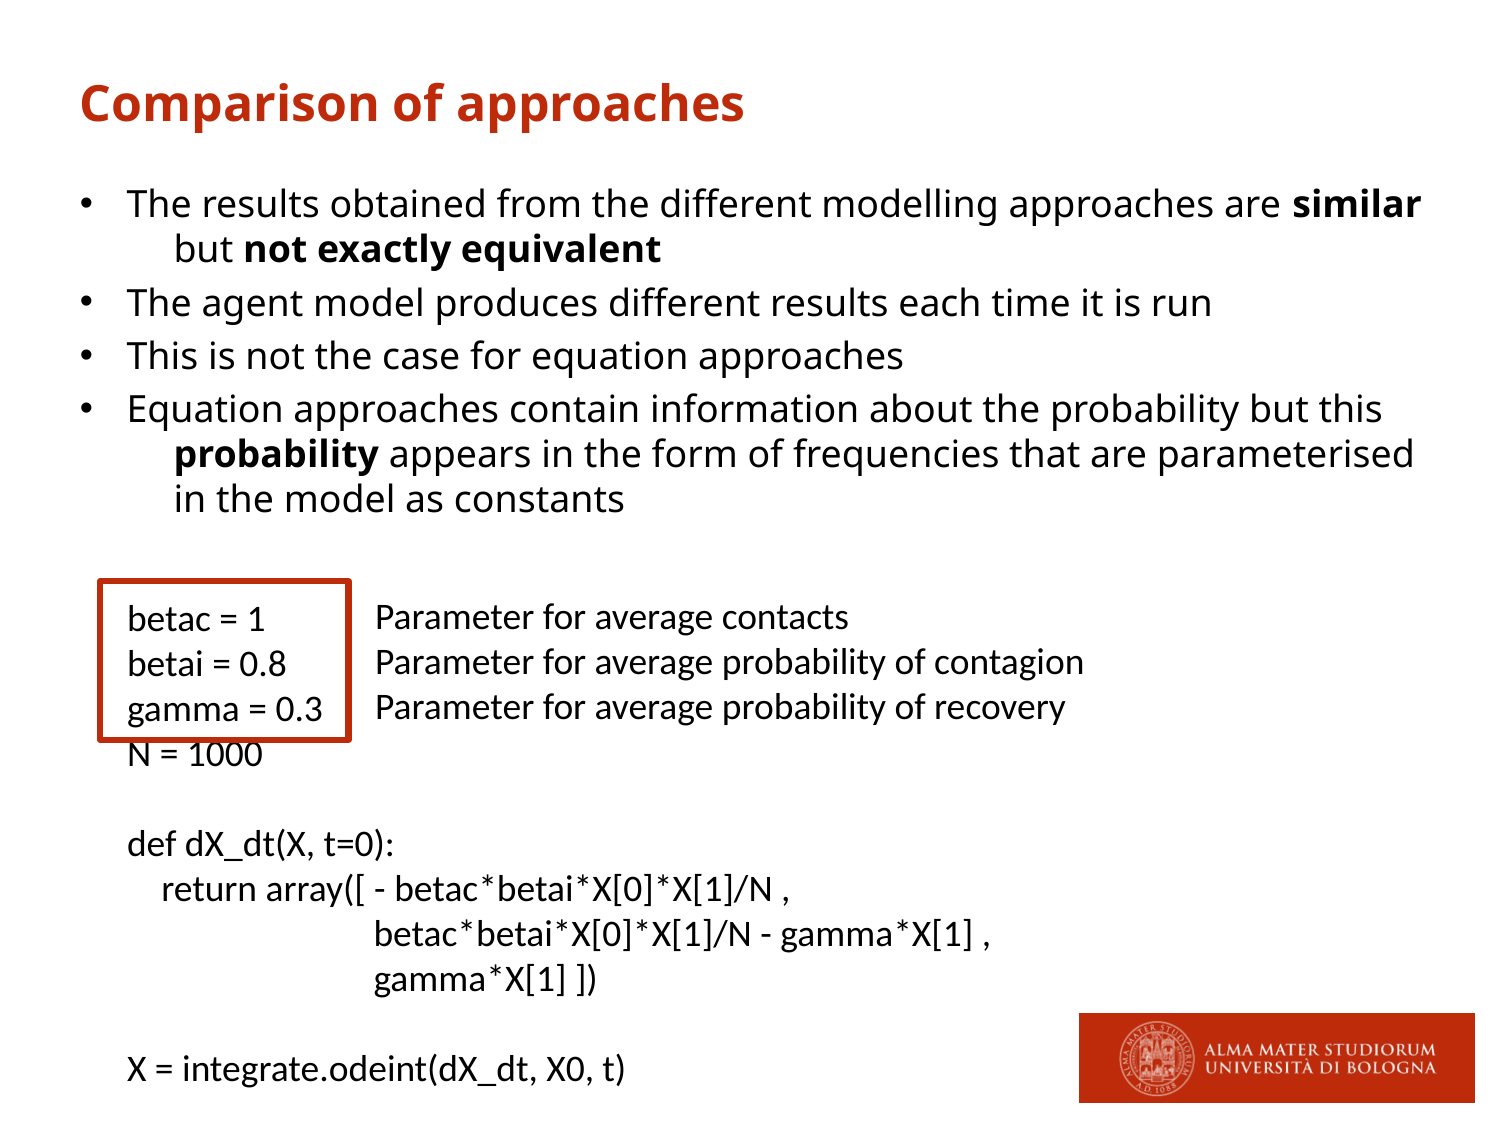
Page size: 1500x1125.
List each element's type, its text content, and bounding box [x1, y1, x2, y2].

text_box Parameter for average contacts Parameter for average probability of contagion Parameter for average probability of recovery [360, 584, 1146, 737]
text_box betac = 1 betai = 0.8 gamma = 0.3 N = 1000 def dX_dt(X, t=0): return array([ - betac*betai*X[0]*X[1]/N , betac*betai*X[0]*X[1]/N - gamma*X[1] , gamma*X[1] ]) X = integrate.odeint(dX_dt, X0, t) [112, 586, 345, 737]
list The results obtained from the different modelling approaches are similar but not exactly equivalent The agent model produces different results each time it is run This is not the case for equation approaches Equation approaches contain information about the probability but this probability appears in the form of frequencies that are parameterised in the model as constants [103, 584, 345, 737]
list The results obtained from the different modelling approaches are similar but not exactly equivalent The agent model produces different results each time it is run This is not the case for equation approaches Equation approaches contain information about the probability but this probability appears in the form of frequencies that are parameterised in the model as constants [64, 172, 1447, 929]
list Comparison of approaches [64, 78, 1447, 172]
text_box betac = 1 betai = 0.8 gamma = 0.3 N = 1000 def dX_dt(X, t=0): return array([ - betac*betai*X[0]*X[1]/N , betac*betai*X[0]*X[1]/N - gamma*X[1] , gamma*X[1] ]) X = integrate.odeint(dX_dt, X0, t) [112, 586, 1034, 1096]
